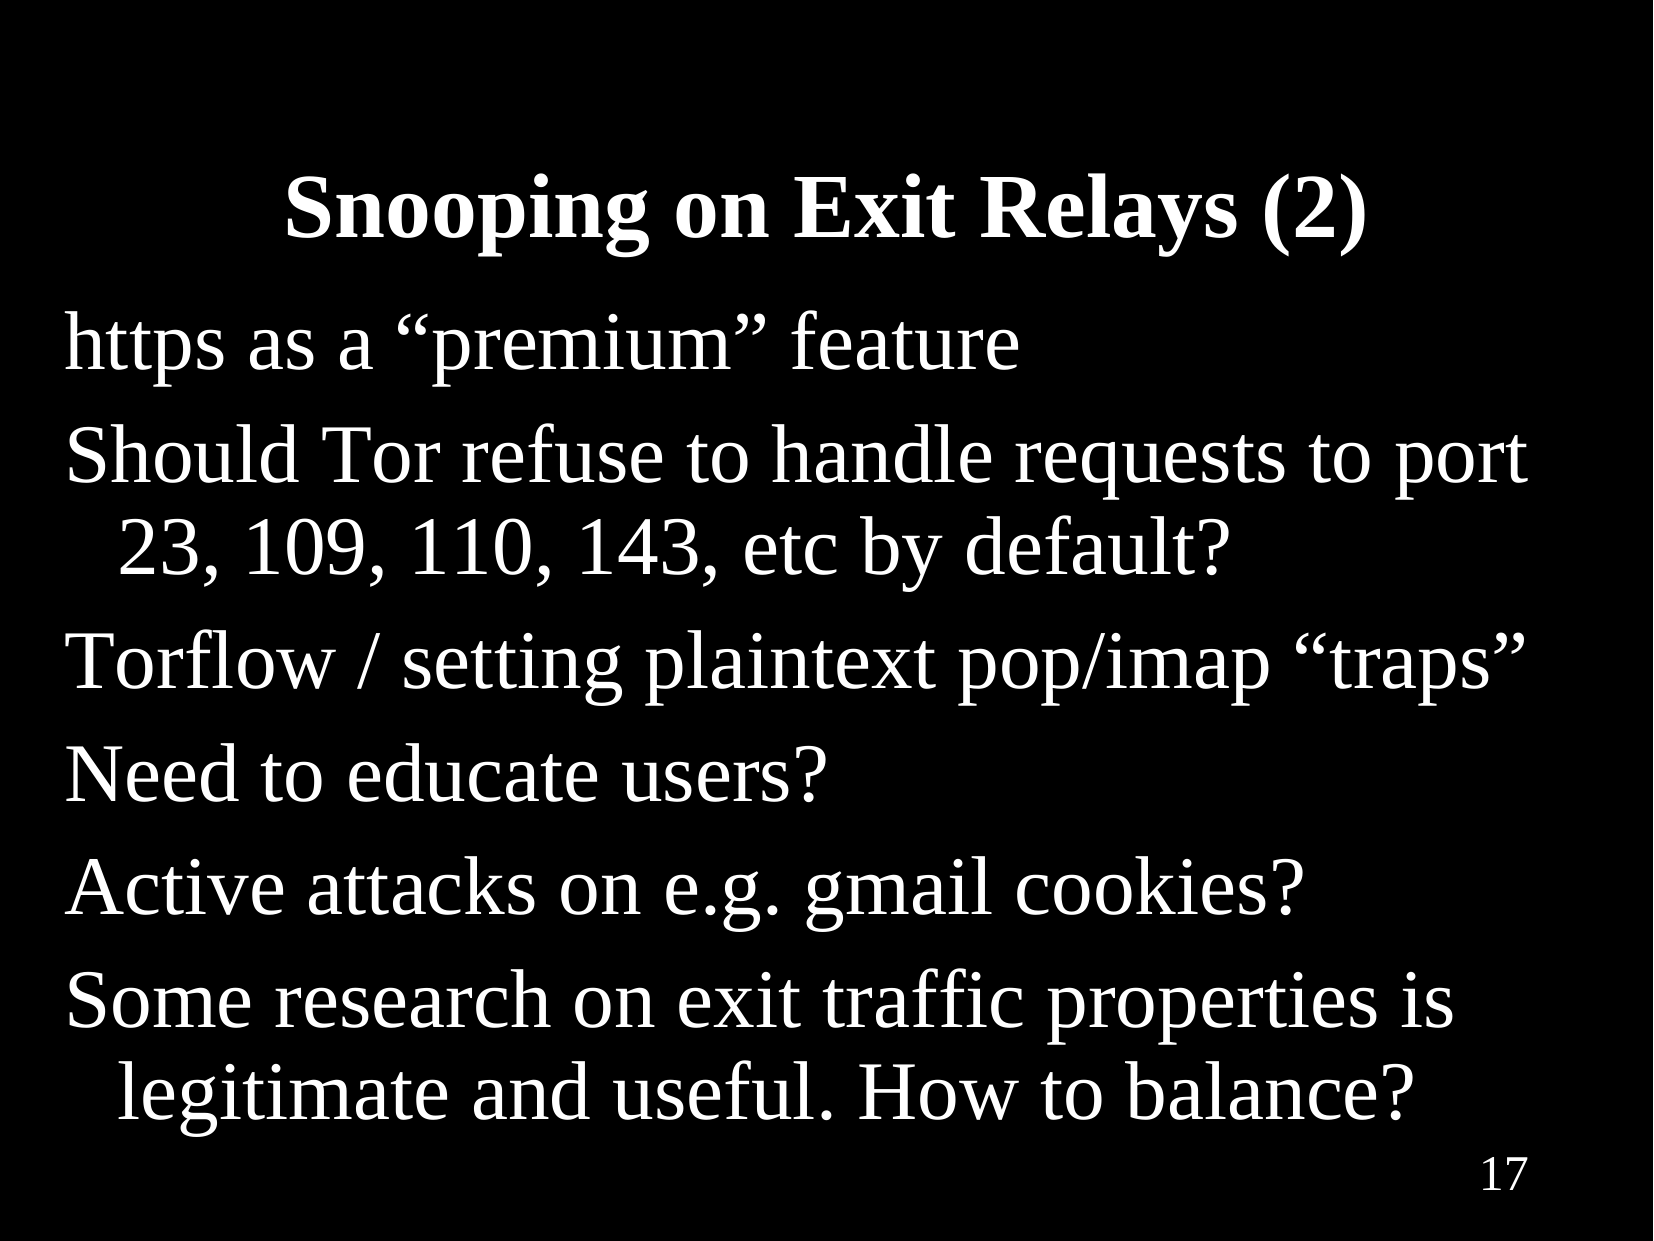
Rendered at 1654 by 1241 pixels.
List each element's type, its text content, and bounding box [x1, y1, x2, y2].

title Snooping on Exit Relays (2) [121, 102, 1534, 295]
list https as a “premium” feature Should Tor refuse to handle requests to port 23, 109, 110, 143, etc by default? Torflow / setting plaintext pop/imap “traps” Need to educate users? Active attacks on e.g. gmail cookies? Some research on exit traffic properties is legitimate and useful. How to balance? [46, 295, 1613, 1139]
